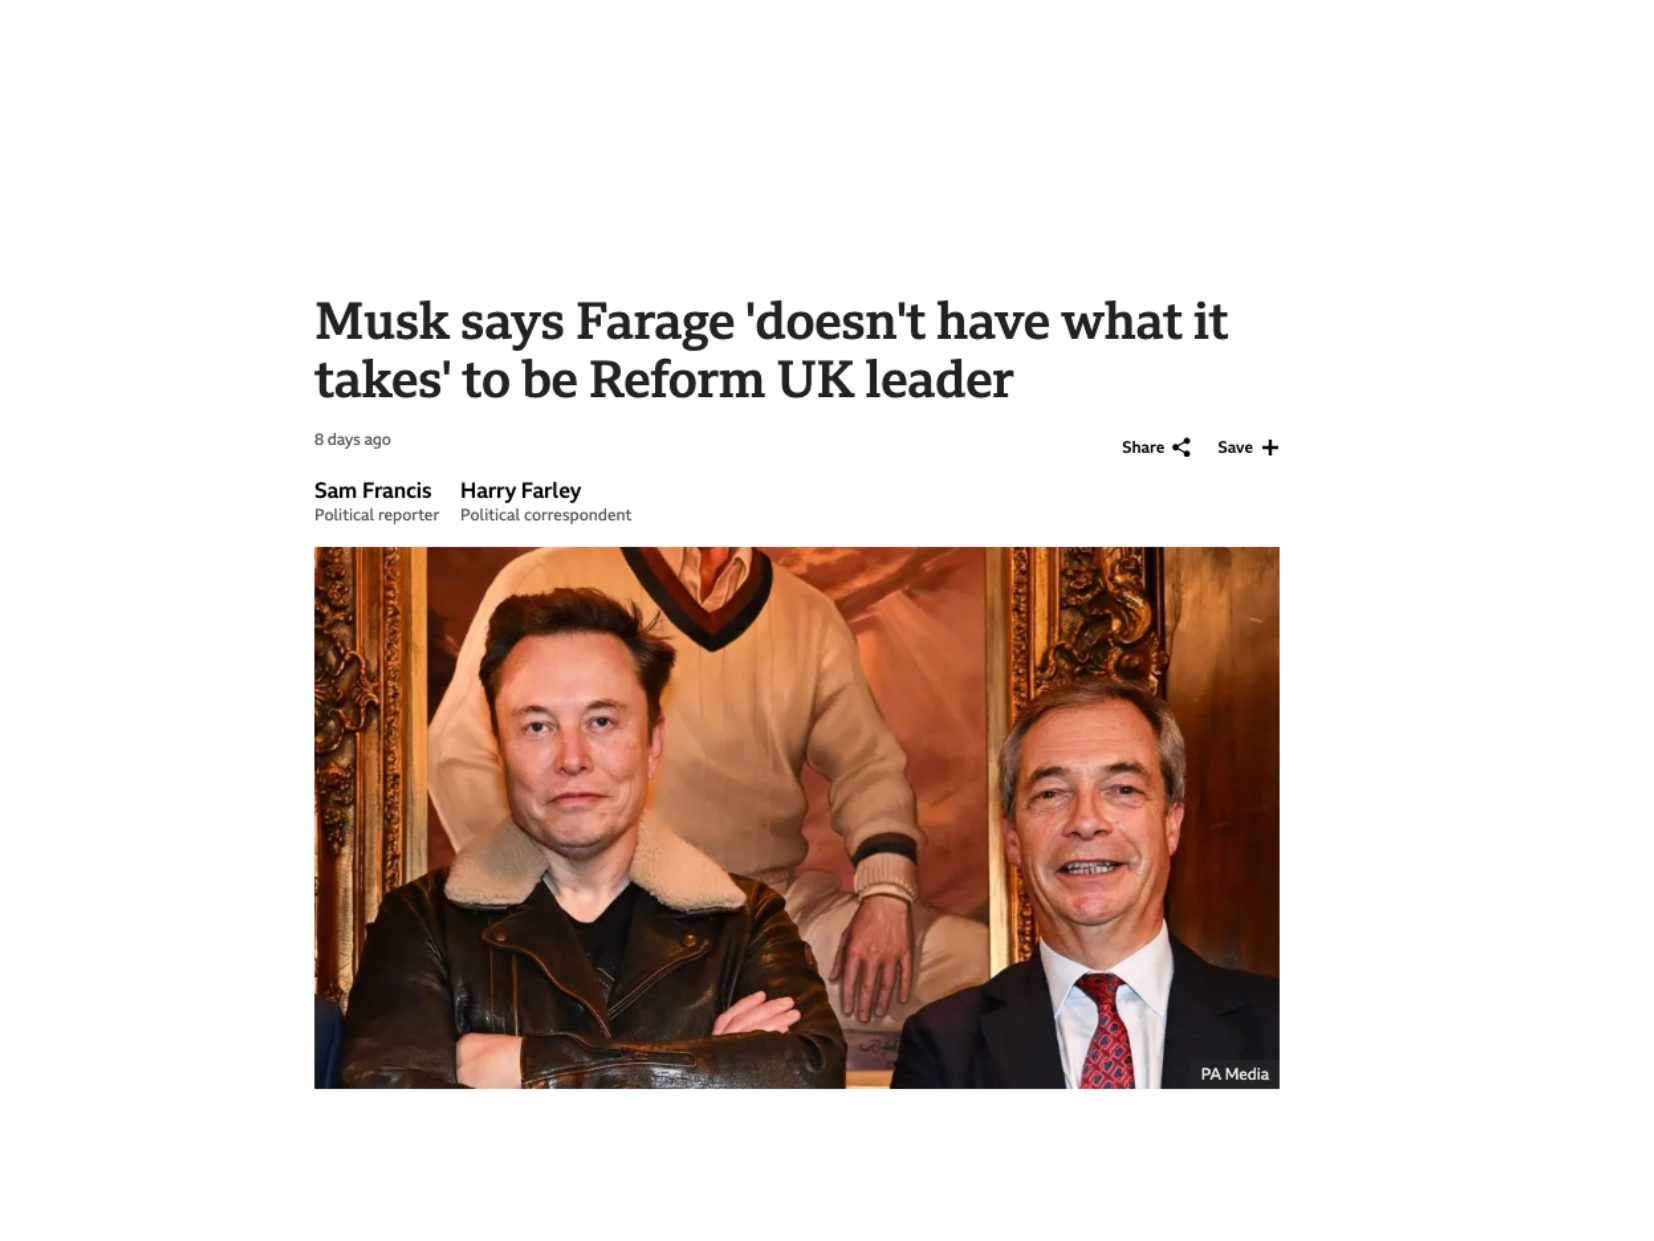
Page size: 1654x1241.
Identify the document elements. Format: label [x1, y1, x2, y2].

picture [304, 290, 1350, 1109]
